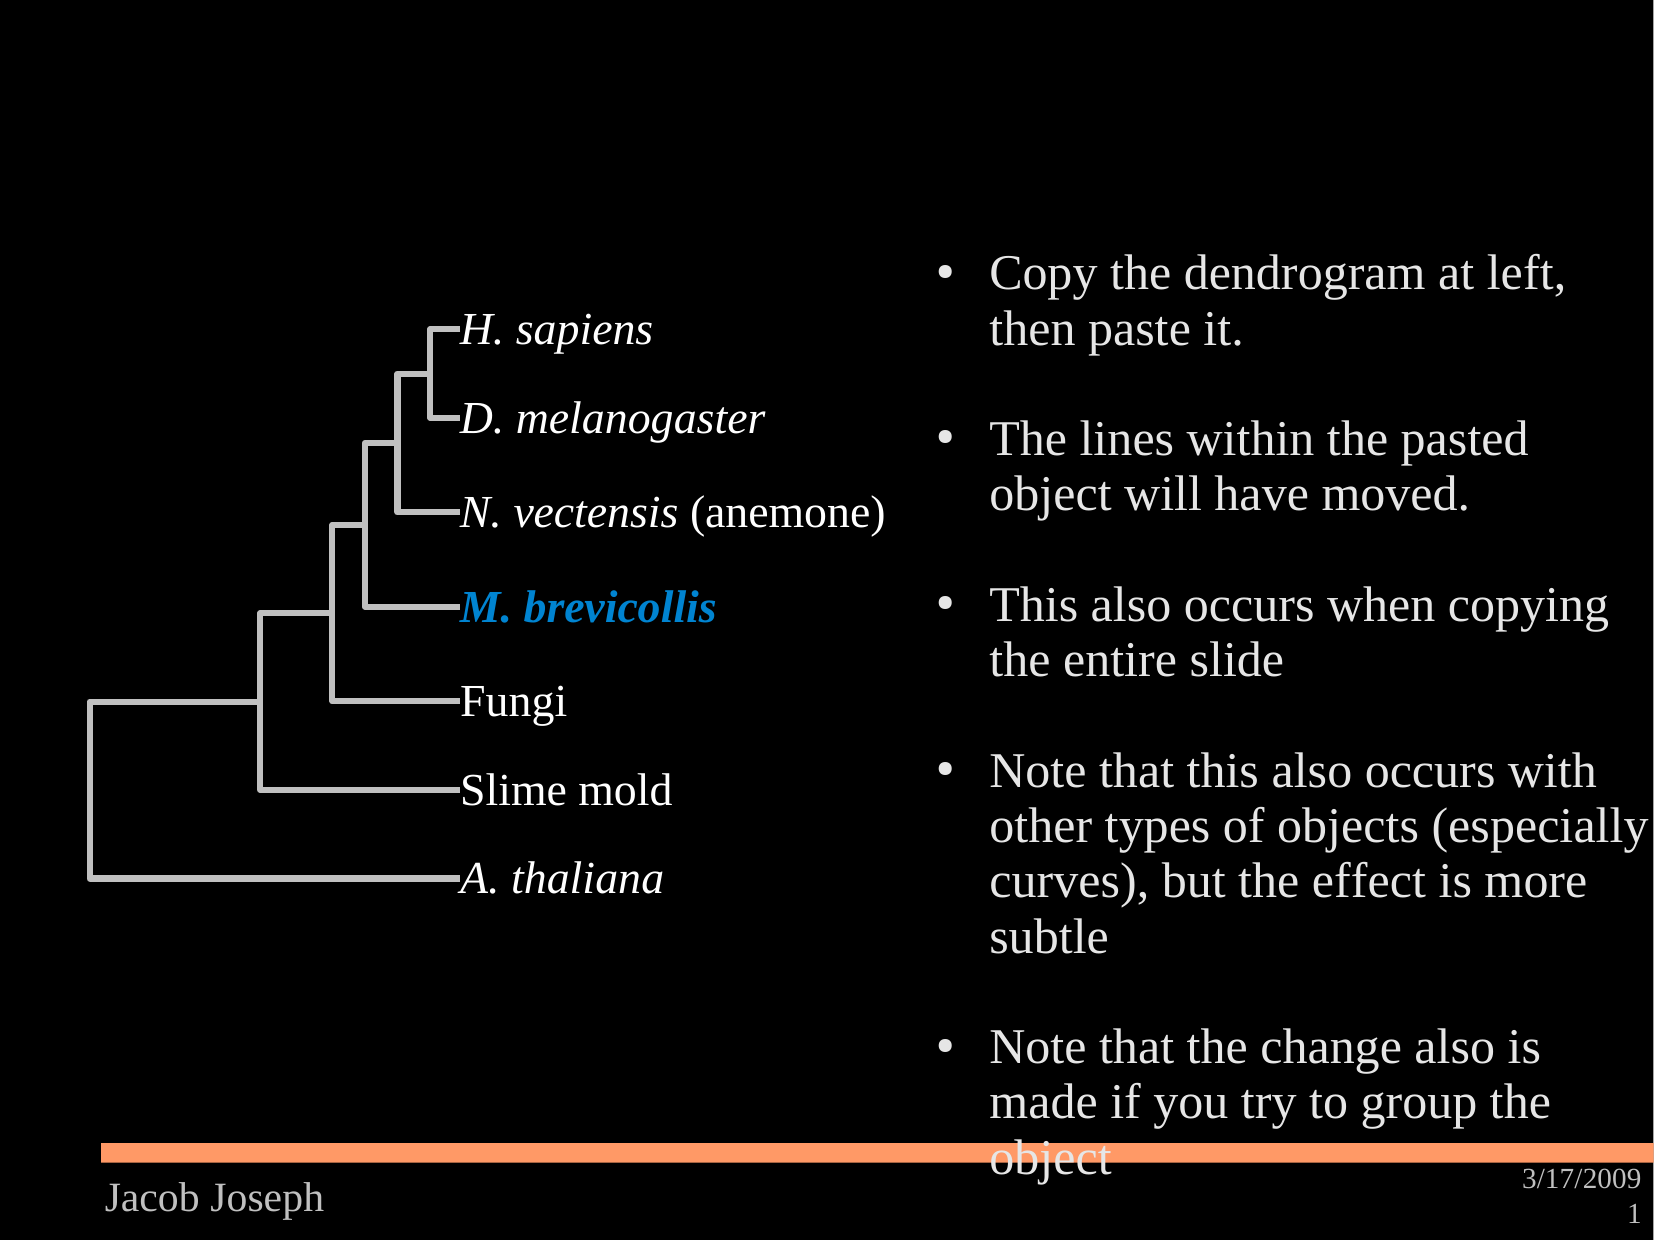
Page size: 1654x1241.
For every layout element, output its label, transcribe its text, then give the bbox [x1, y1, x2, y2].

text_box Fungi [460, 675, 573, 727]
text_box A. thaliana [460, 853, 661, 904]
list Copy the dendrogram at left, then paste it. The lines within the pasted object will have moved. This also occurs when copying the entire slide Note that this also occurs with other types of objects (especially curves), but the effect is more subtle Note that the change also is made if you try to group the object [918, 245, 1654, 1130]
text_box H. sapiens [460, 303, 651, 355]
text_box N. vectensis (anemone) [460, 486, 879, 538]
text_box D. melanogaster [460, 392, 761, 444]
text_box M. brevicollis [460, 581, 713, 633]
text_box Slime mold [460, 764, 670, 816]
